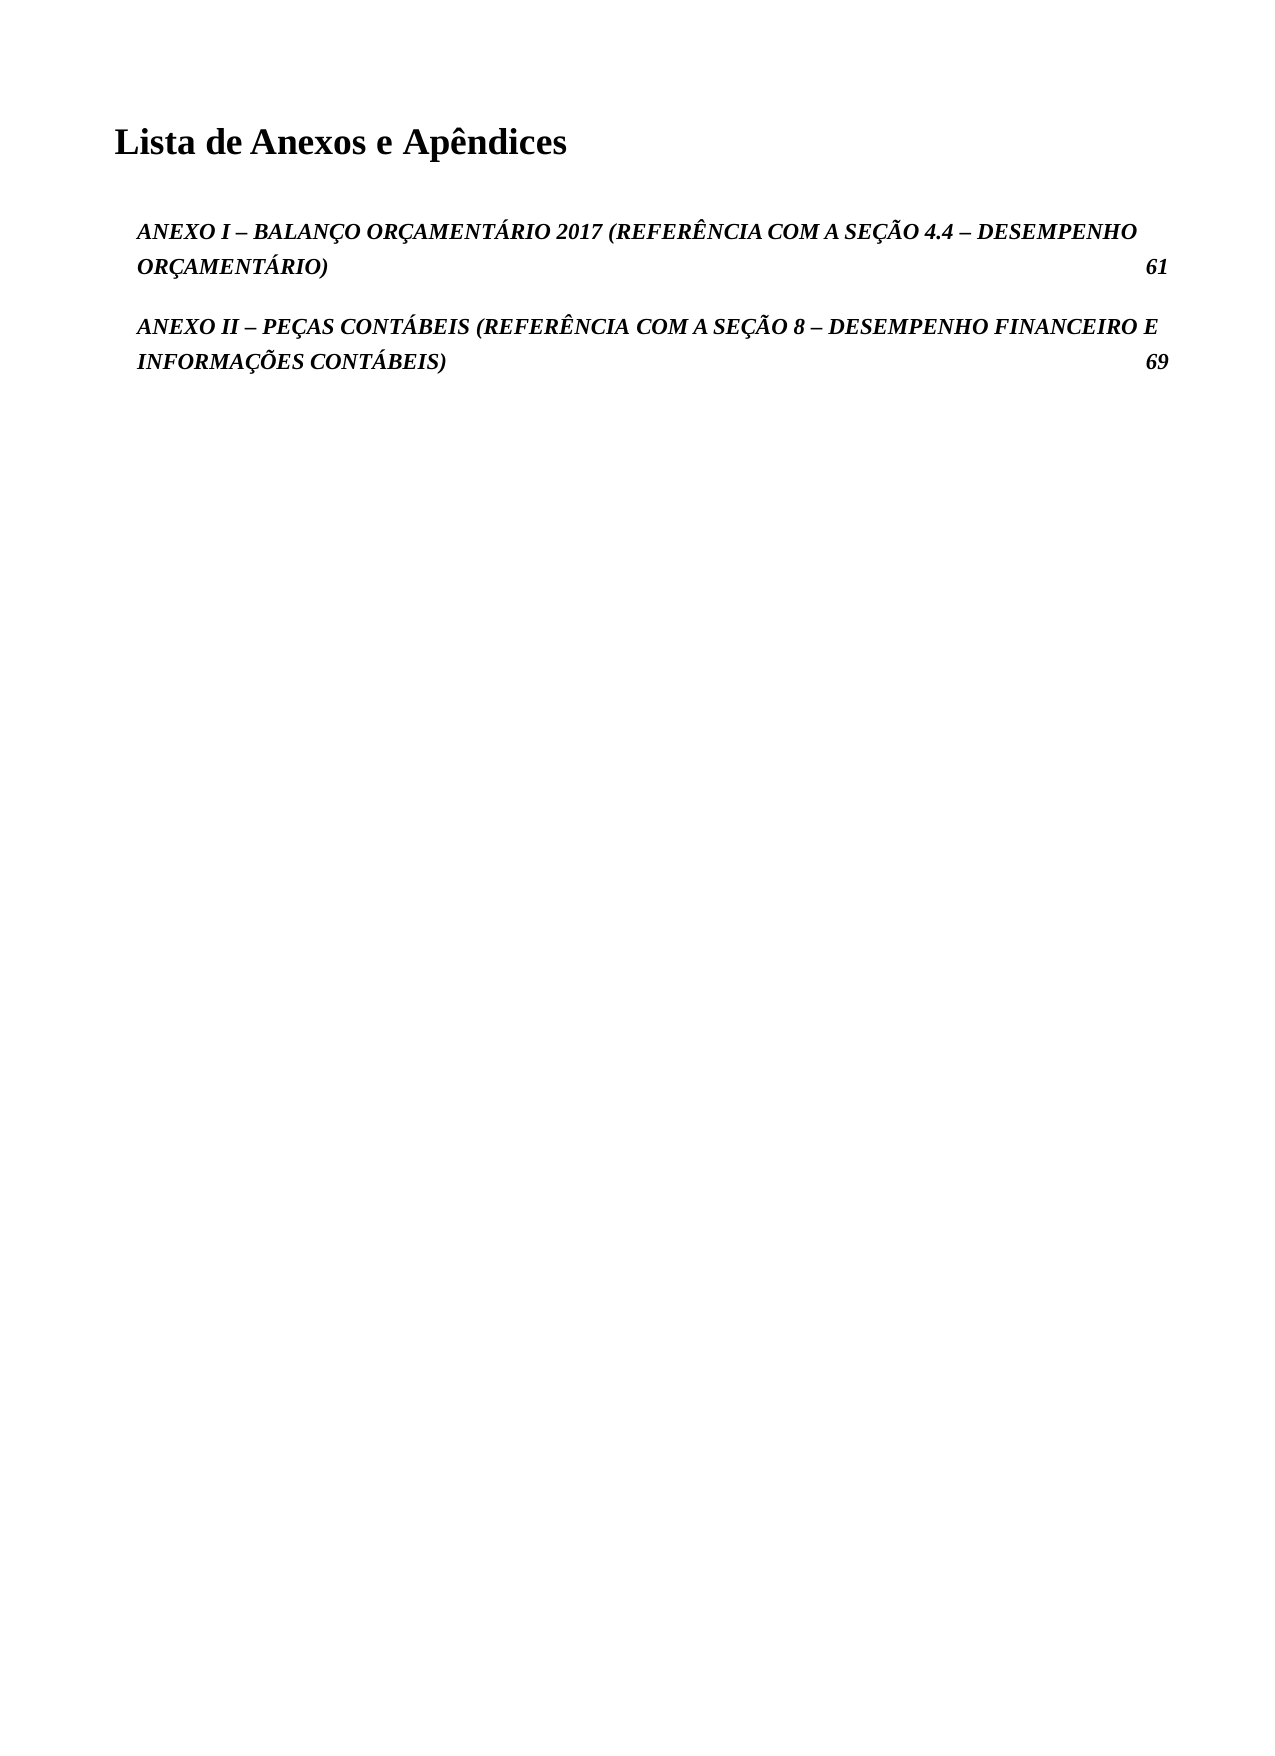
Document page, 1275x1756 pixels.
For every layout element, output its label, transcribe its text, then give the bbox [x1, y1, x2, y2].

text_box ANEXO I – BALANÇO ORÇAMENTÁRIO 2017 (REFERÊNCIA COM A SEÇÃO 4.4 – DESEMPENHO ORÇAMENTÁRIO) 61 ANEXO II – PEÇAS CONTÁBEIS (REFERÊNCIA COM A SEÇÃO 8 – DESEMPENHO FINANCEIRO E INFORMAÇÕES CONTÁBEIS) 69 [134, 209, 1172, 367]
text_box Lista de Anexos e Apêndices [112, 116, 572, 159]
